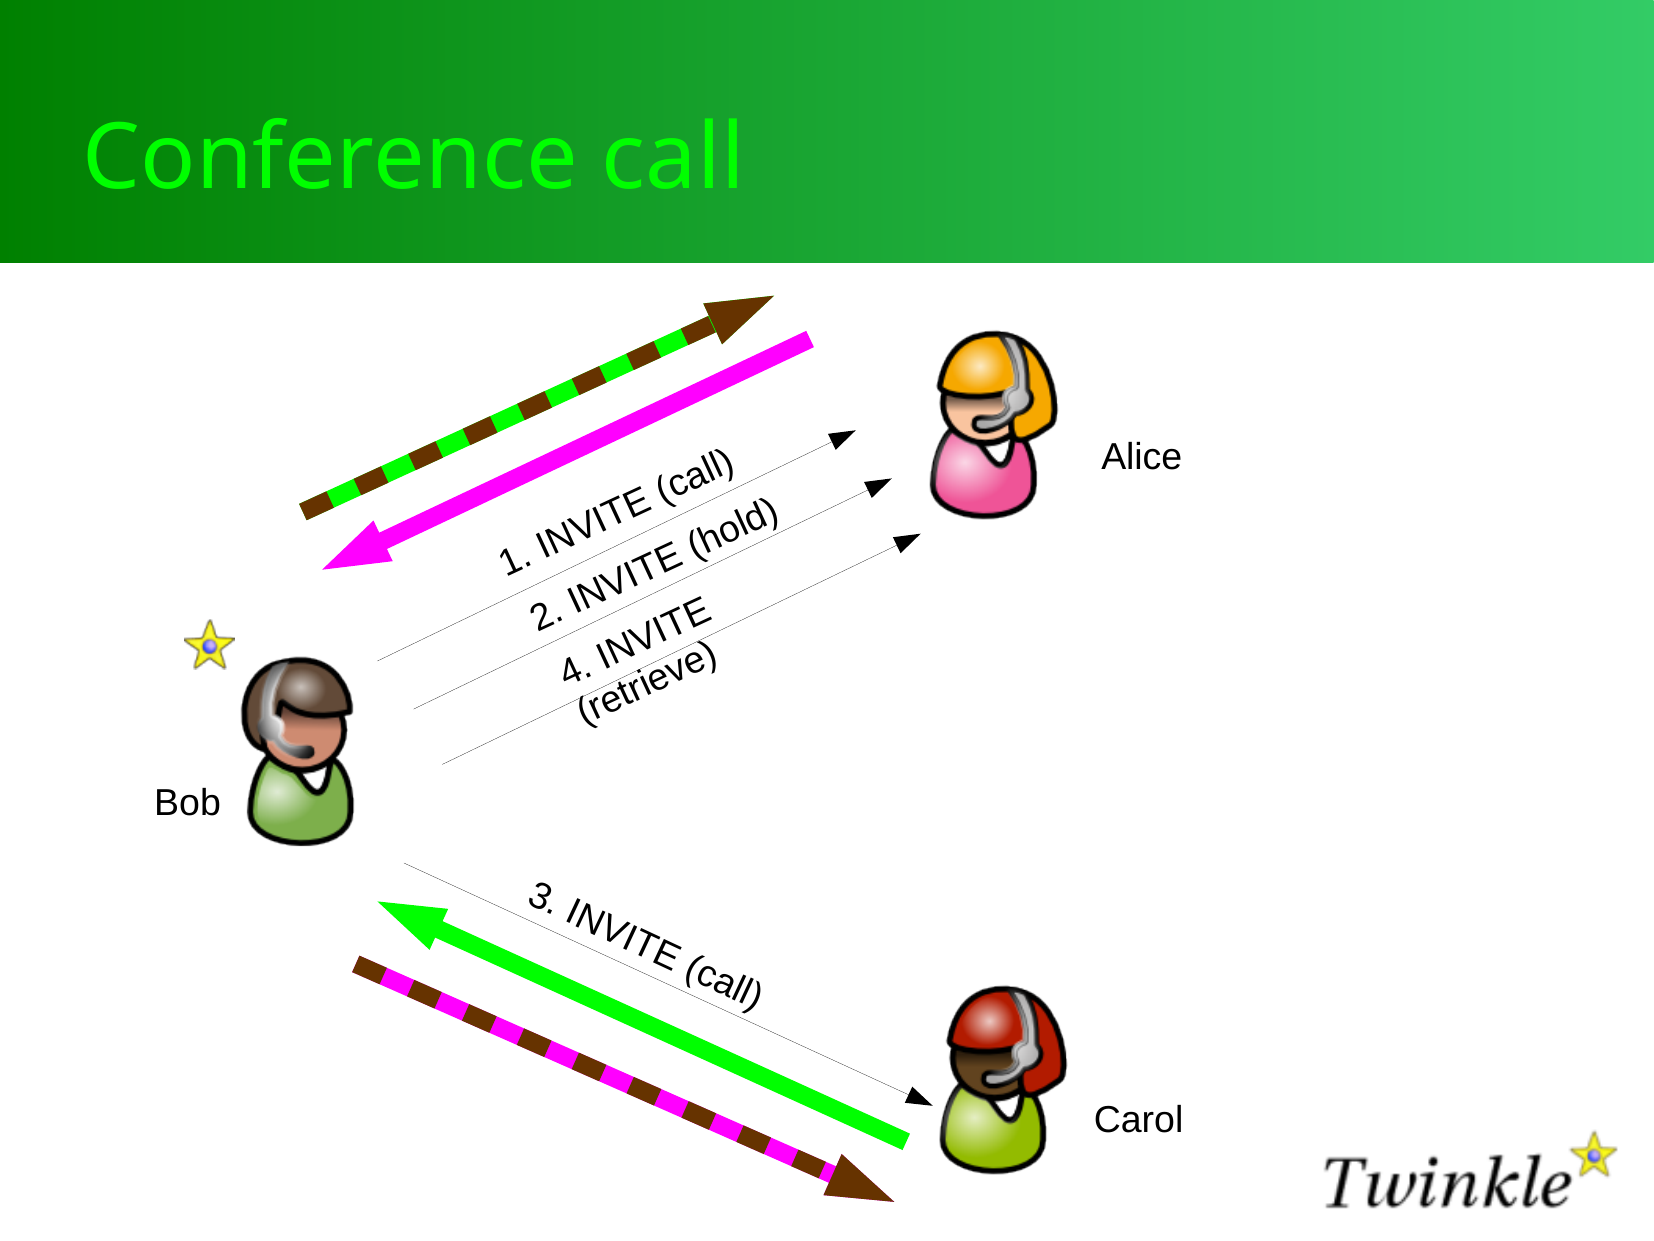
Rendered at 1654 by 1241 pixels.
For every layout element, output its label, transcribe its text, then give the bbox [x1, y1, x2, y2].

text_box 2. INVITE (hold) [506, 464, 825, 656]
text_box 3. INVITE (call) [505, 859, 783, 1030]
picture [892, 327, 1089, 523]
text_box Bob [139, 774, 235, 831]
picture [902, 982, 1098, 1178]
text_box 1. INVITE (call) [475, 427, 753, 598]
text_box Alice [1086, 427, 1197, 485]
title Conference call [82, 56, 1571, 250]
text_box 4. INVITE (retrieve) [535, 509, 895, 751]
picture [1312, 1124, 1626, 1221]
picture [184, 619, 396, 848]
text_box Carol [1079, 1091, 1197, 1149]
